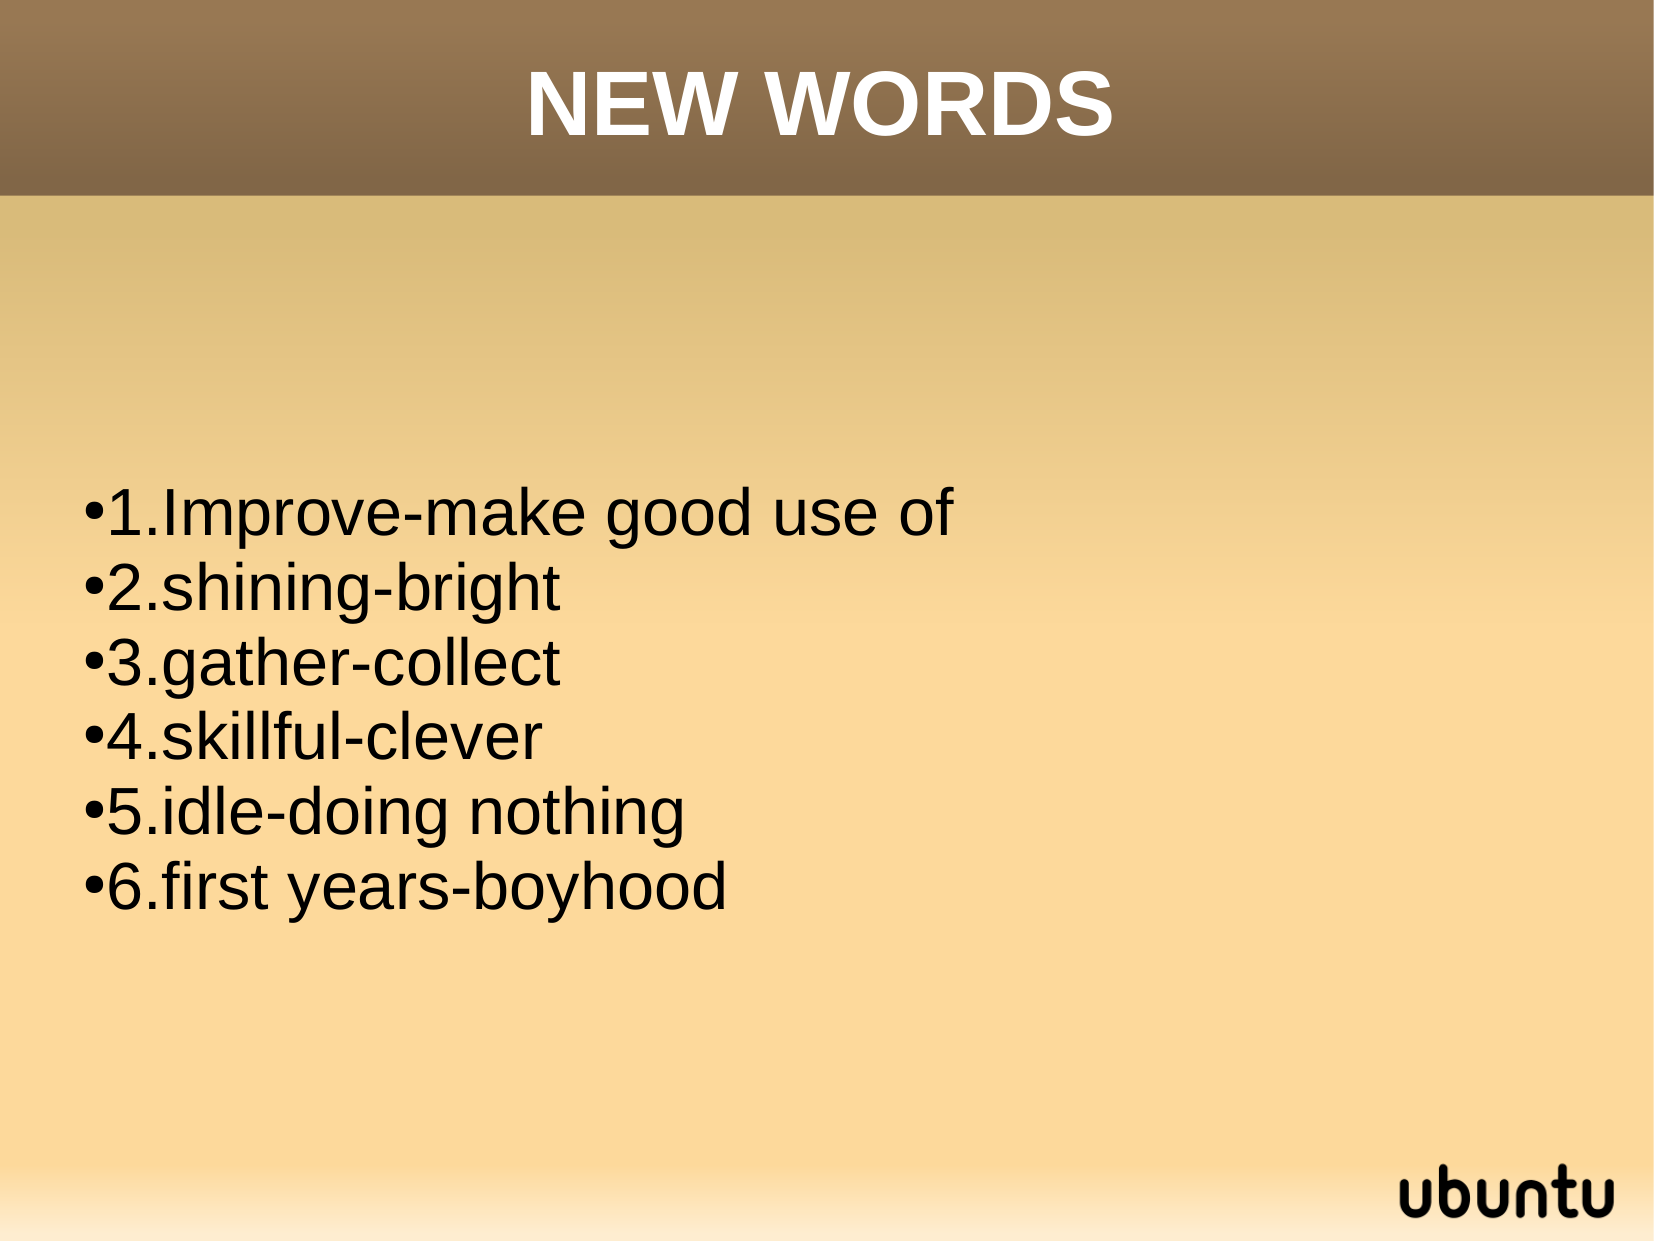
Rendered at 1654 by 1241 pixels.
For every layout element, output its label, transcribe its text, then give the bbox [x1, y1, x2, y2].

subtitle 1.Improve-make good use of 2.shining-bright 3.gather-collect 4.skillful-clever 5.idle-doing nothing 6.first years-boyhood [82, 290, 1571, 1109]
title NEW WORDS [76, 0, 1565, 208]
picture [0, 0, 1654, 1241]
